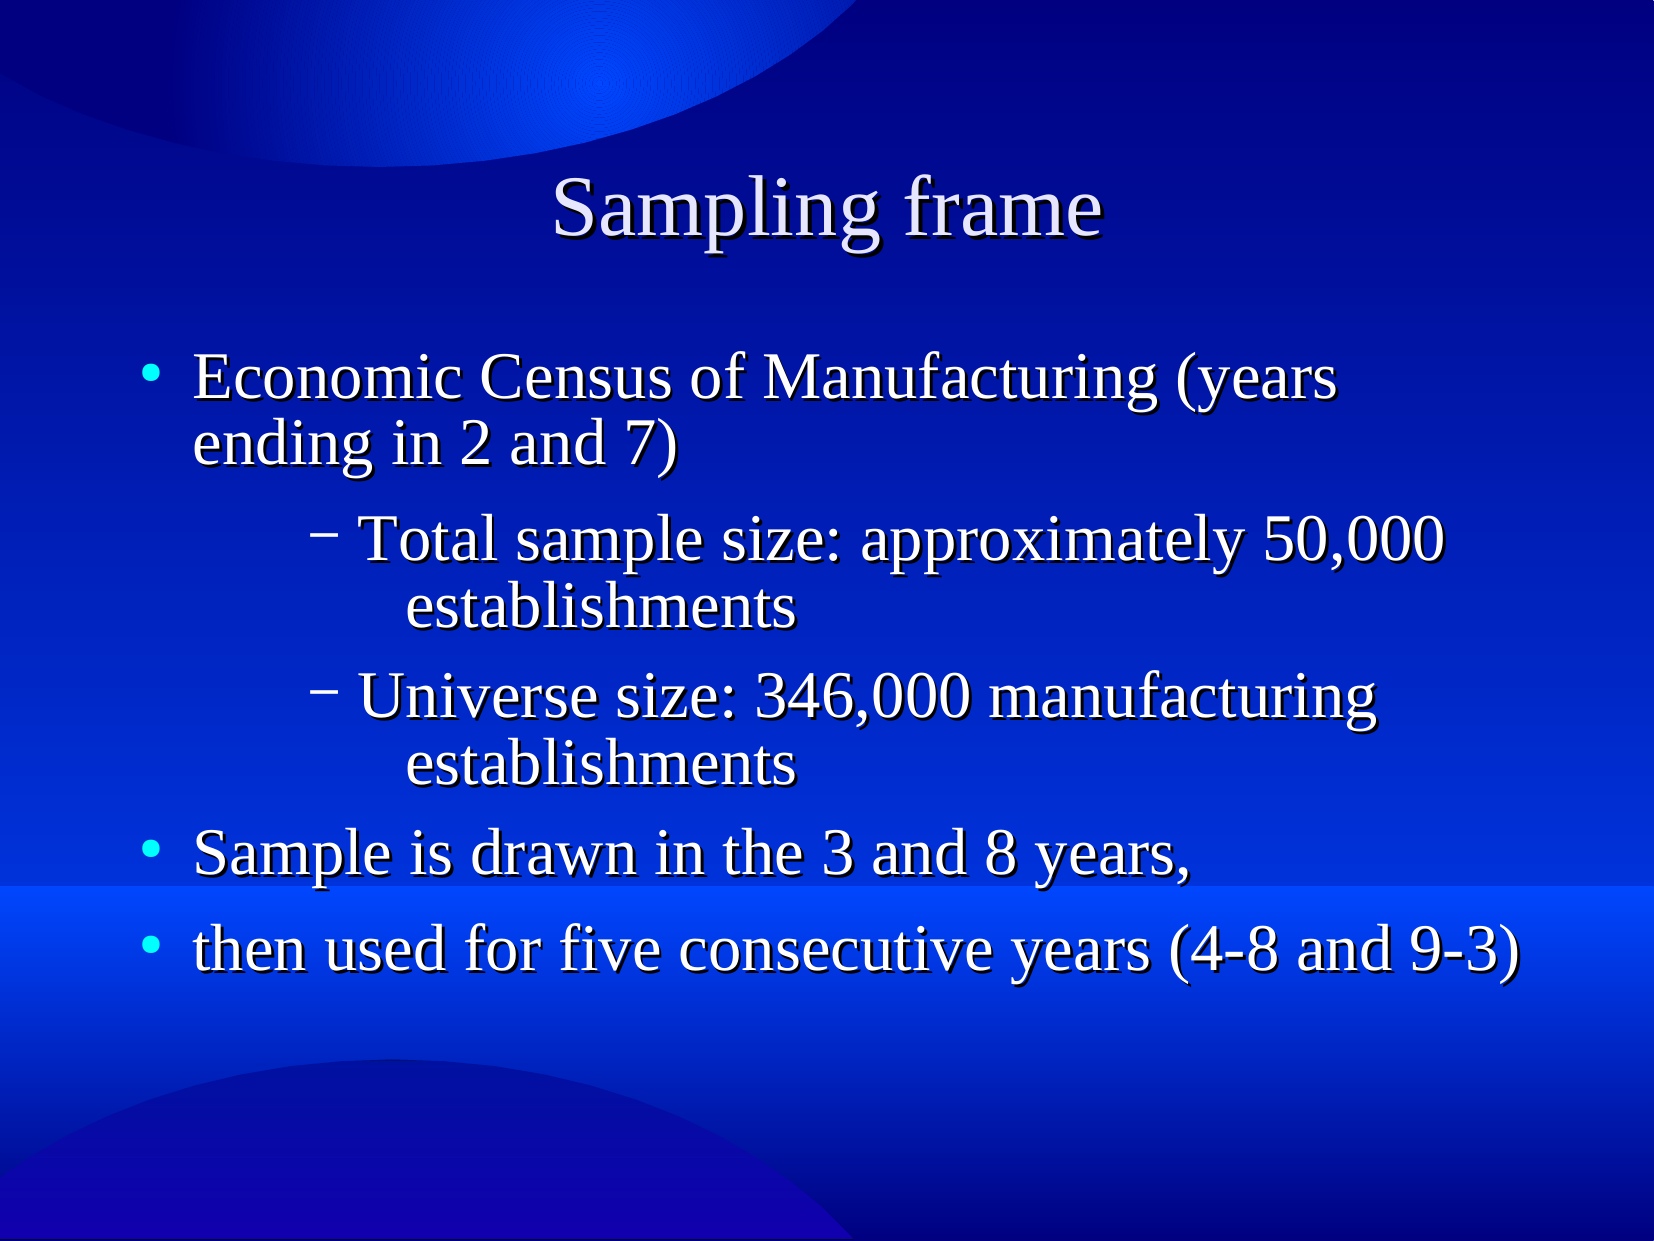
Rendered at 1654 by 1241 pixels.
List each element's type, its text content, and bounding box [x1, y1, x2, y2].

list Economic Census of Manufacturing (years ending in 2 and 7) Total sample size: approximately 50,000 establishments Universe size: 346,000 manufacturing establishments Sample is drawn in the 3 and 8 years, then used for five consecutive years (4-8 and 9-3) [121, 344, 1534, 1241]
title Sampling frame [121, 102, 1534, 310]
